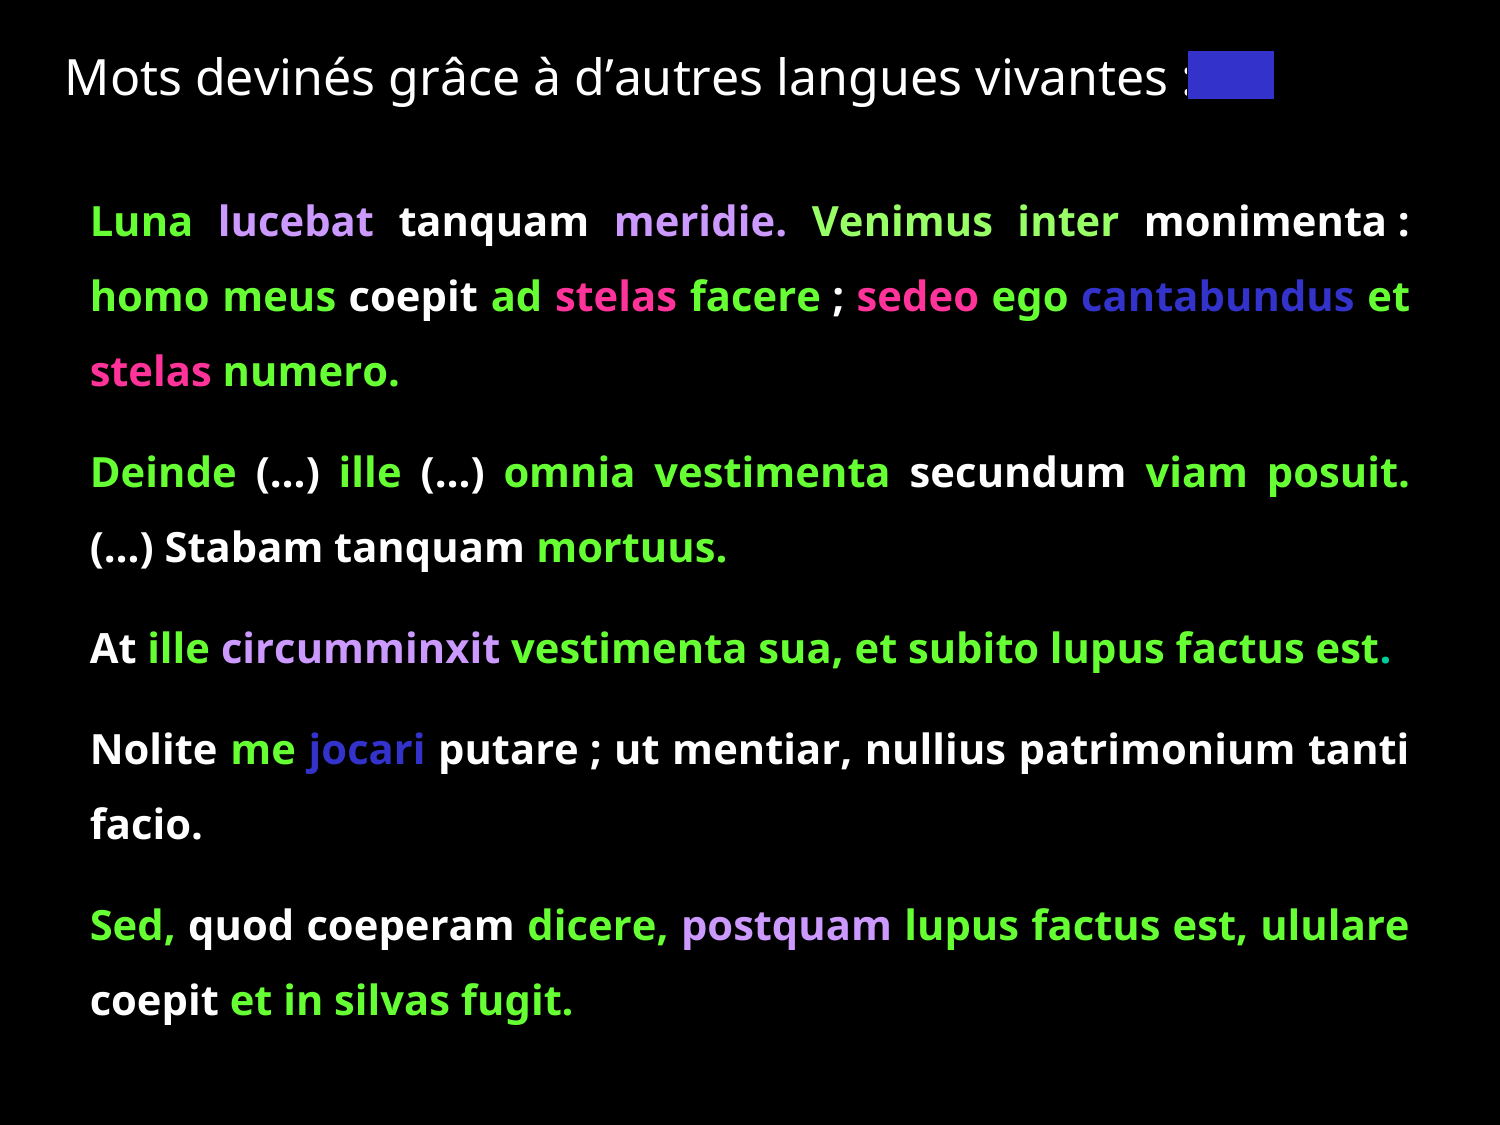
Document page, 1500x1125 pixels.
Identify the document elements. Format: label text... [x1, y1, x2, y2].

text_box [1187, 50, 1276, 100]
text_box Mots devinés grâce à d’autres langues vivantes : [49, 37, 1288, 113]
text_box Luna lucebat tanquam meridie. Venimus inter monimenta : homo meus coepit ad stelas facere ; sedeo ego cantabundus et stelas numero. Deinde (…) ille (…) omnia vestimenta secundum viam posuit. (…) Stabam tanquam mortuus. At ille circumminxit vestimenta sua, et subito lupus factus est. Nolite me jocari putare ; ut mentiar, nullius patrimonium tanti facio. Sed, quod coeperam dicere, postquam lupus factus est, ululare coepit et in silvas fugit. [75, 162, 1426, 1032]
